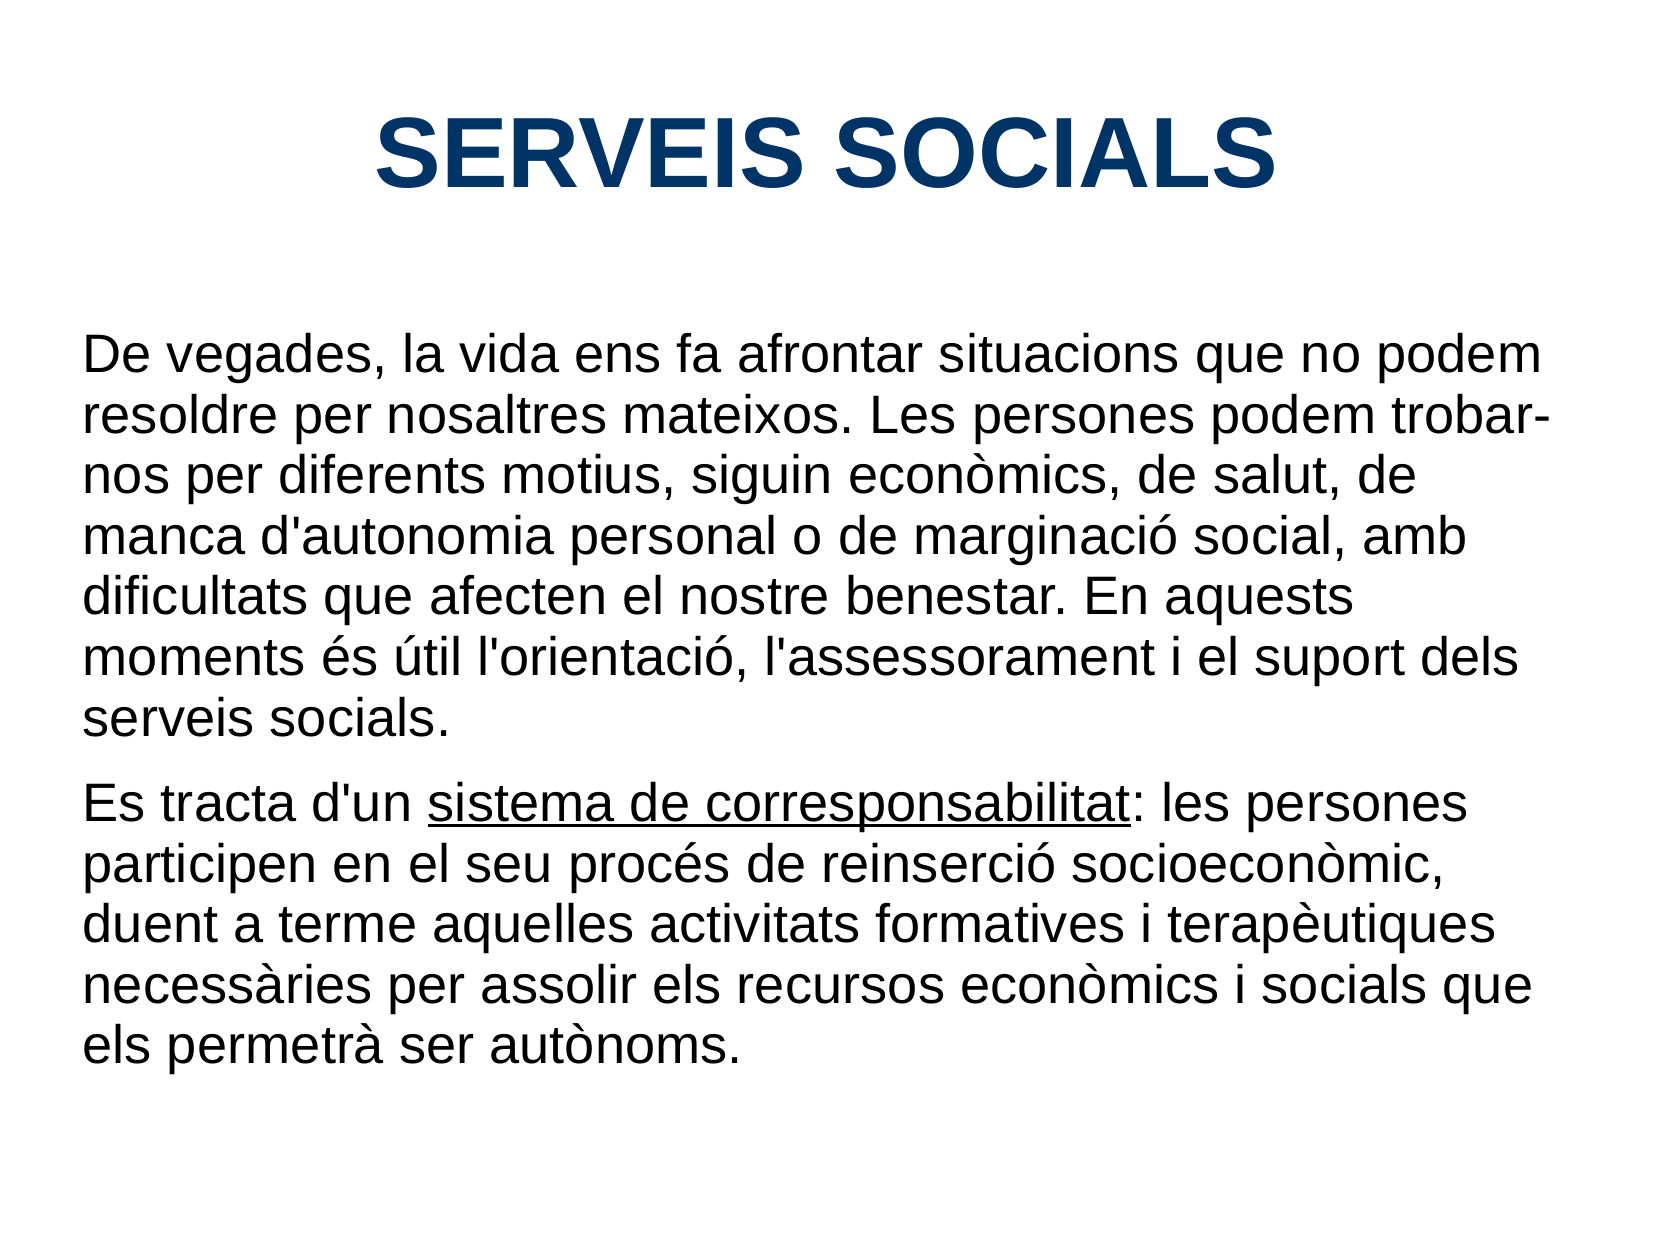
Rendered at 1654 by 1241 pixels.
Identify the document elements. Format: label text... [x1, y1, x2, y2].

title SERVEIS SOCIALS [82, 56, 1571, 250]
subtitle De vegades, la vida ens fa afrontar situacions que no podem resoldre per nosaltres mateixos. Les persones podem trobar-nos per diferents motius, siguin econòmics, de salut, de manca d'autonomia personal o de marginació social, amb dificultats que afecten el nostre benestar. En aquests moments és útil l'orientació, l'assessorament i el suport dels serveis socials. Es tracta d'un sistema de corresponsabilitat: les persones participen en el seu procés de reinserció socioeconòmic, duent a terme aquelles activitats formatives i terapèutiques necessàries per assolir els recursos econòmics i socials que els permetrà ser autònoms. [82, 297, 1571, 1102]
